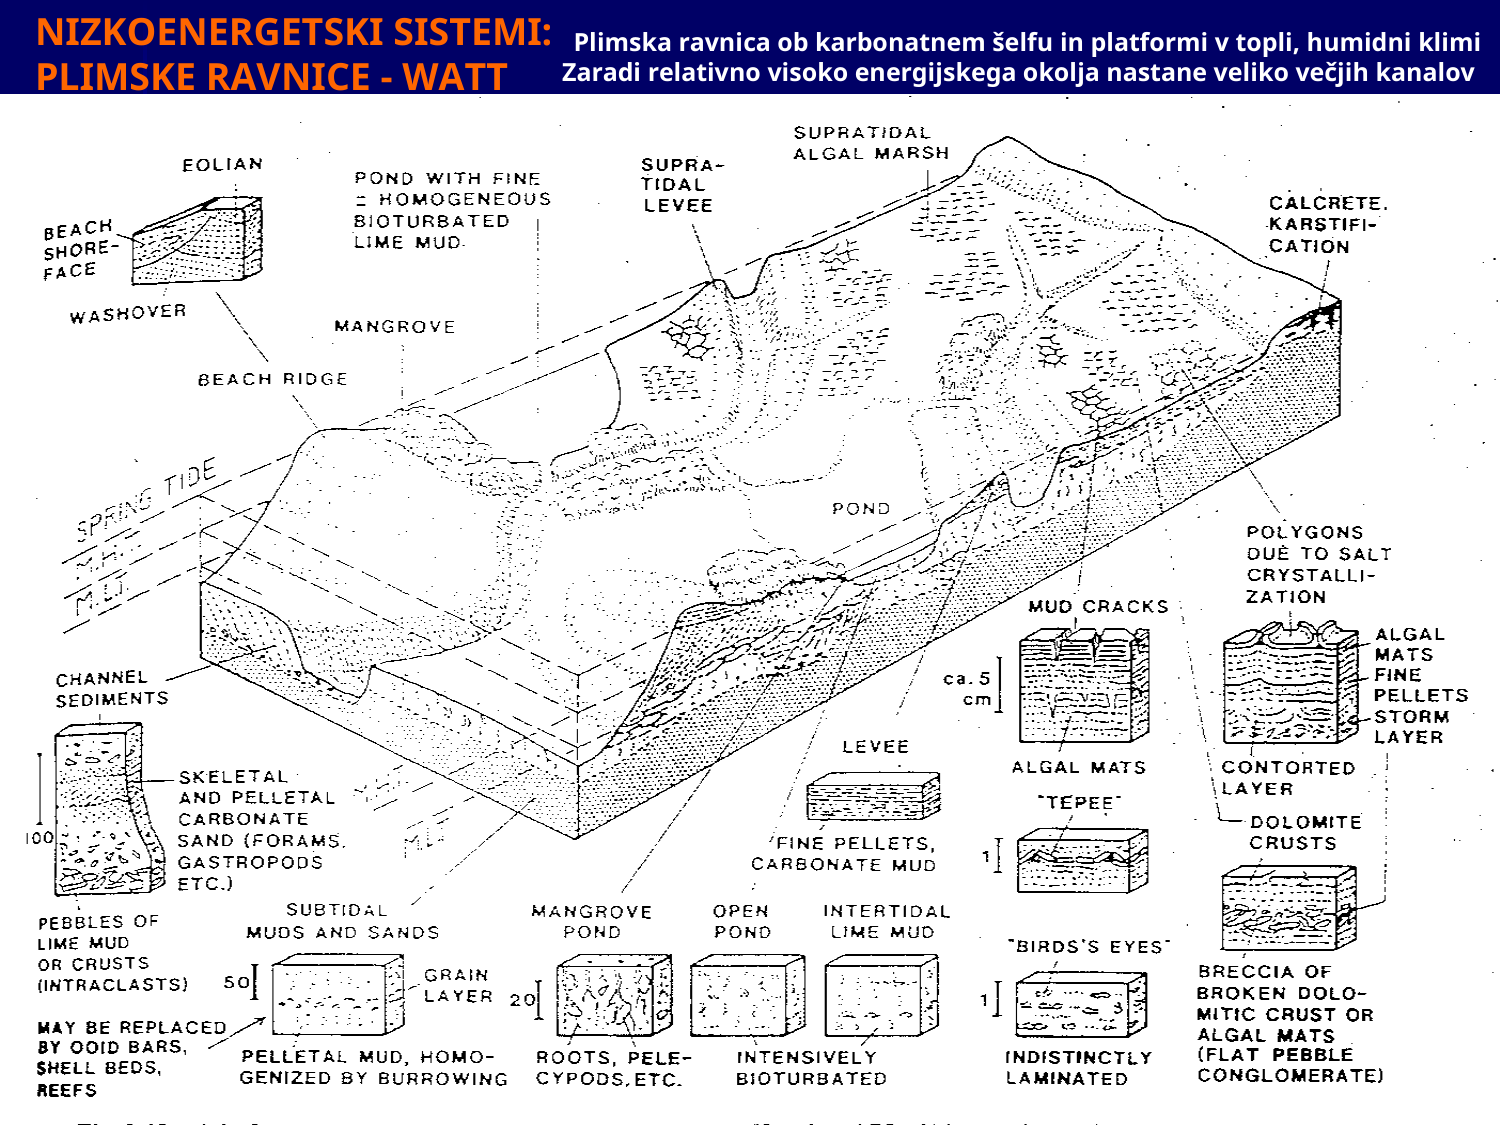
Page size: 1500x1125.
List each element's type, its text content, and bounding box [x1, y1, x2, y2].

text_box NIZKOENERGETSKI SISTEMI: PLIMSKE RAVNICE - WATT [20, 0, 568, 94]
text_box Plimska ravnica ob karbonatnem šelfu in platformi v topli, humidni klimi Zaradi relativno visoko energijskega okolja nastane veliko večjih kanalov [547, 18, 1498, 95]
picture [0, 94, 1500, 1125]
